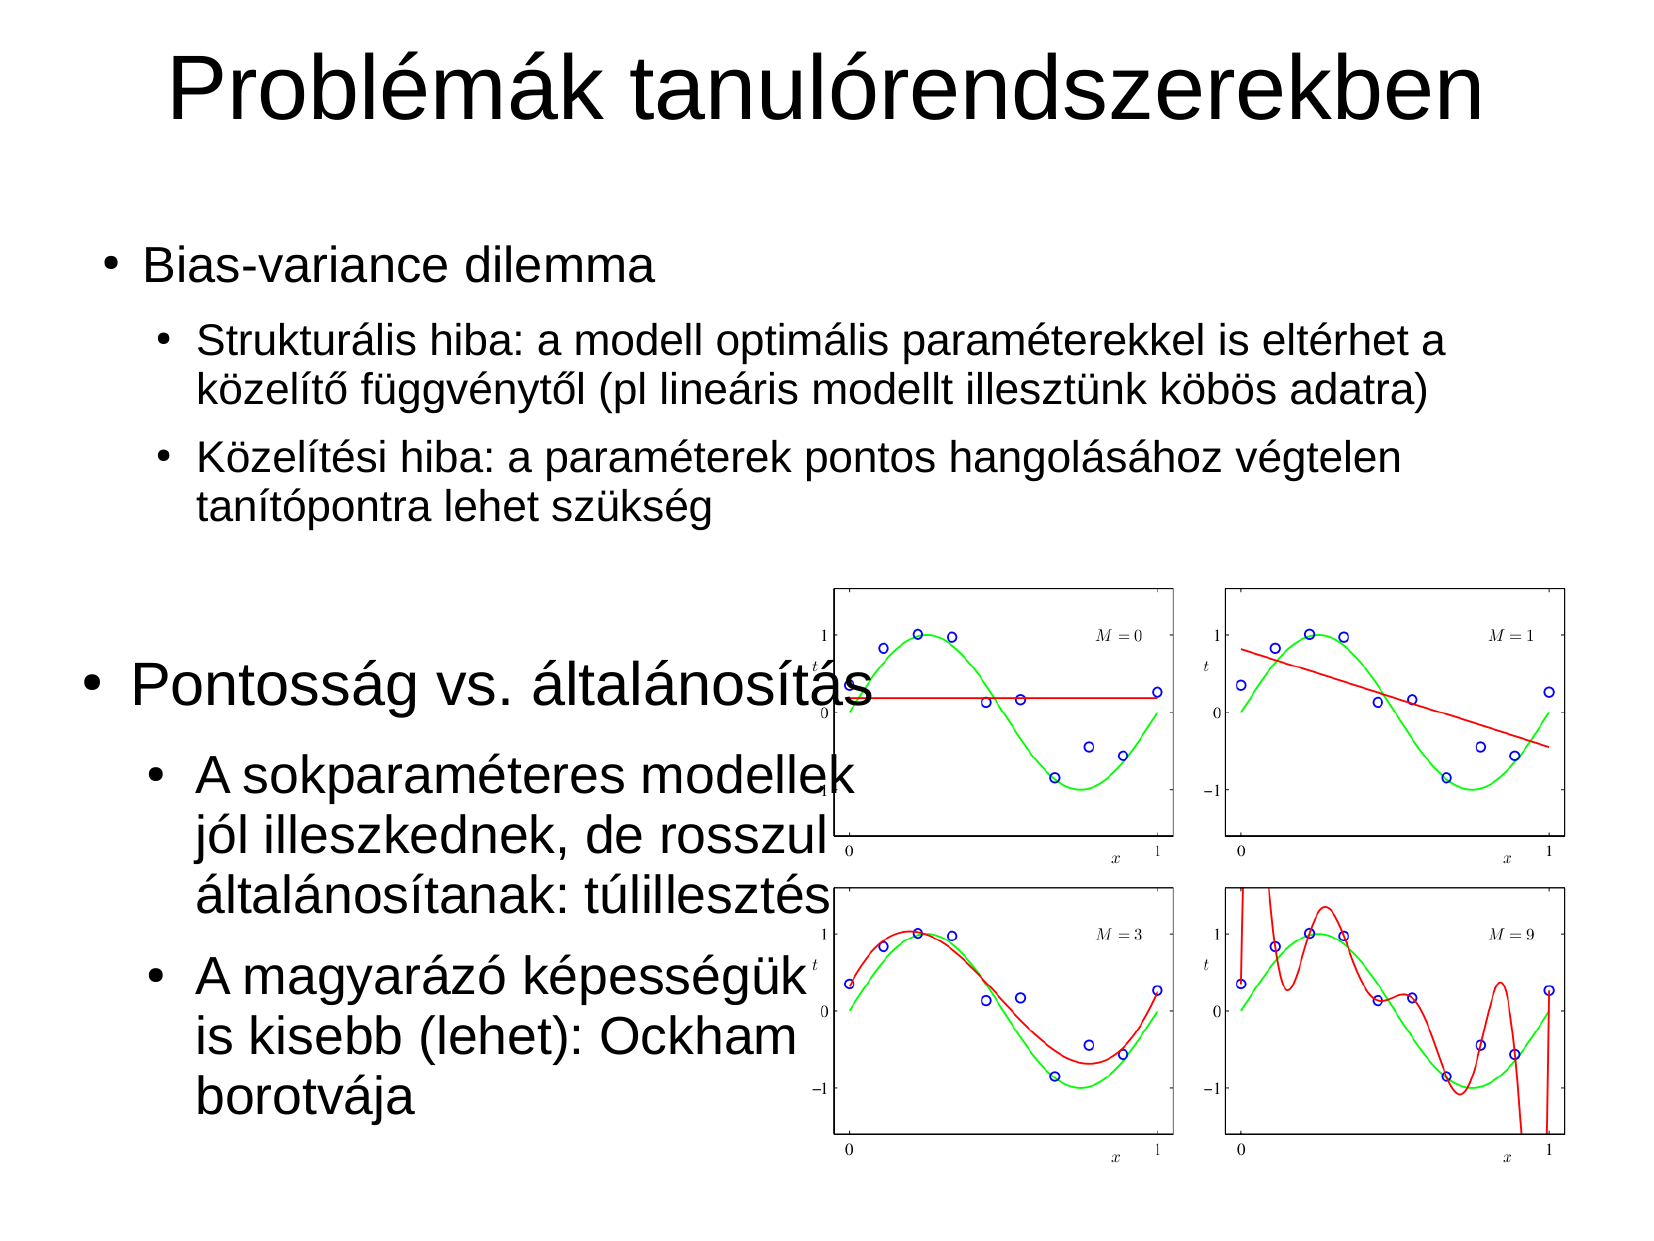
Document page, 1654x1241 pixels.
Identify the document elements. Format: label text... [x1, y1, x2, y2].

title Problémák tanulórendszerekben [82, 36, 1571, 139]
list Pontosság vs. általánosítás A sokparaméteres modellek jól illeszkednek, de rosszul általánosítanak: túlillesztés A magyarázó képességük is kisebb (lehet): Ockham borotvája [64, 649, 886, 1152]
list Bias-variance dilemma Strukturális hiba: a modell optimális paraméterekkel is eltérhet a közelítő függvénytől (pl lineáris modellt illesztünk köbös adatra) Közelítési hiba: a paraméterek pontos hangolásához végtelen tanítópontra lehet szükség [88, 236, 1577, 532]
picture [790, 576, 1588, 1167]
